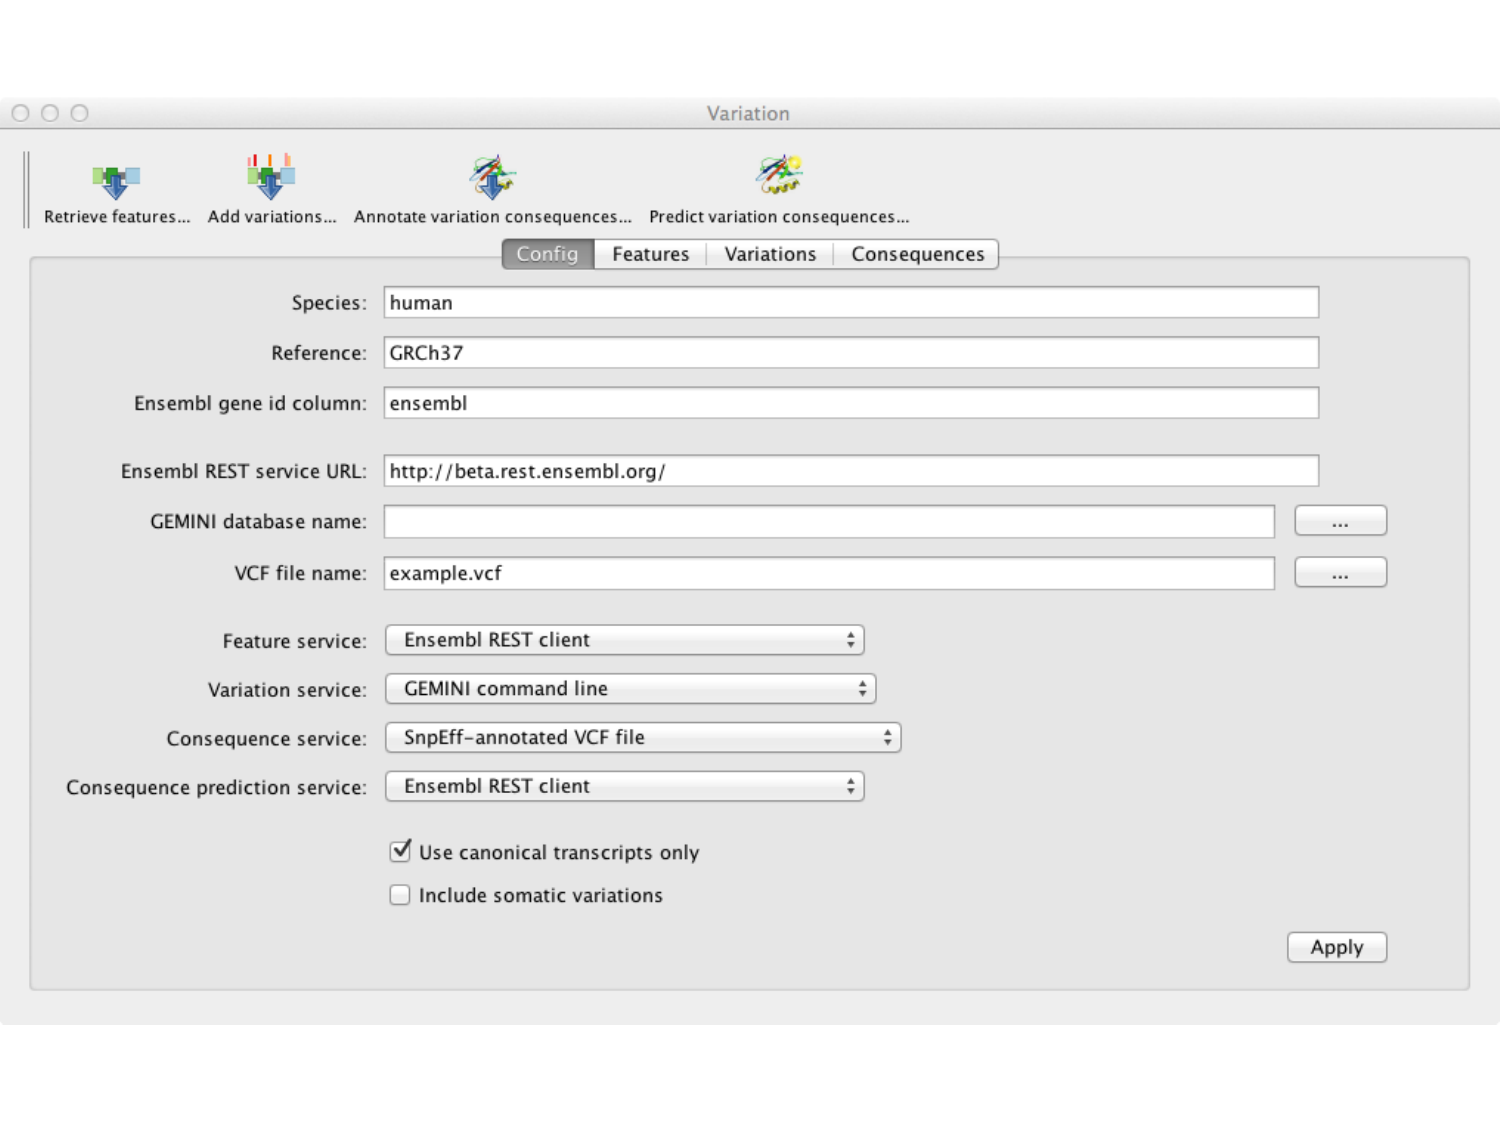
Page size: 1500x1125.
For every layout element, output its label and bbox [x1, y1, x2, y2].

picture [0, 97, 1500, 1026]
